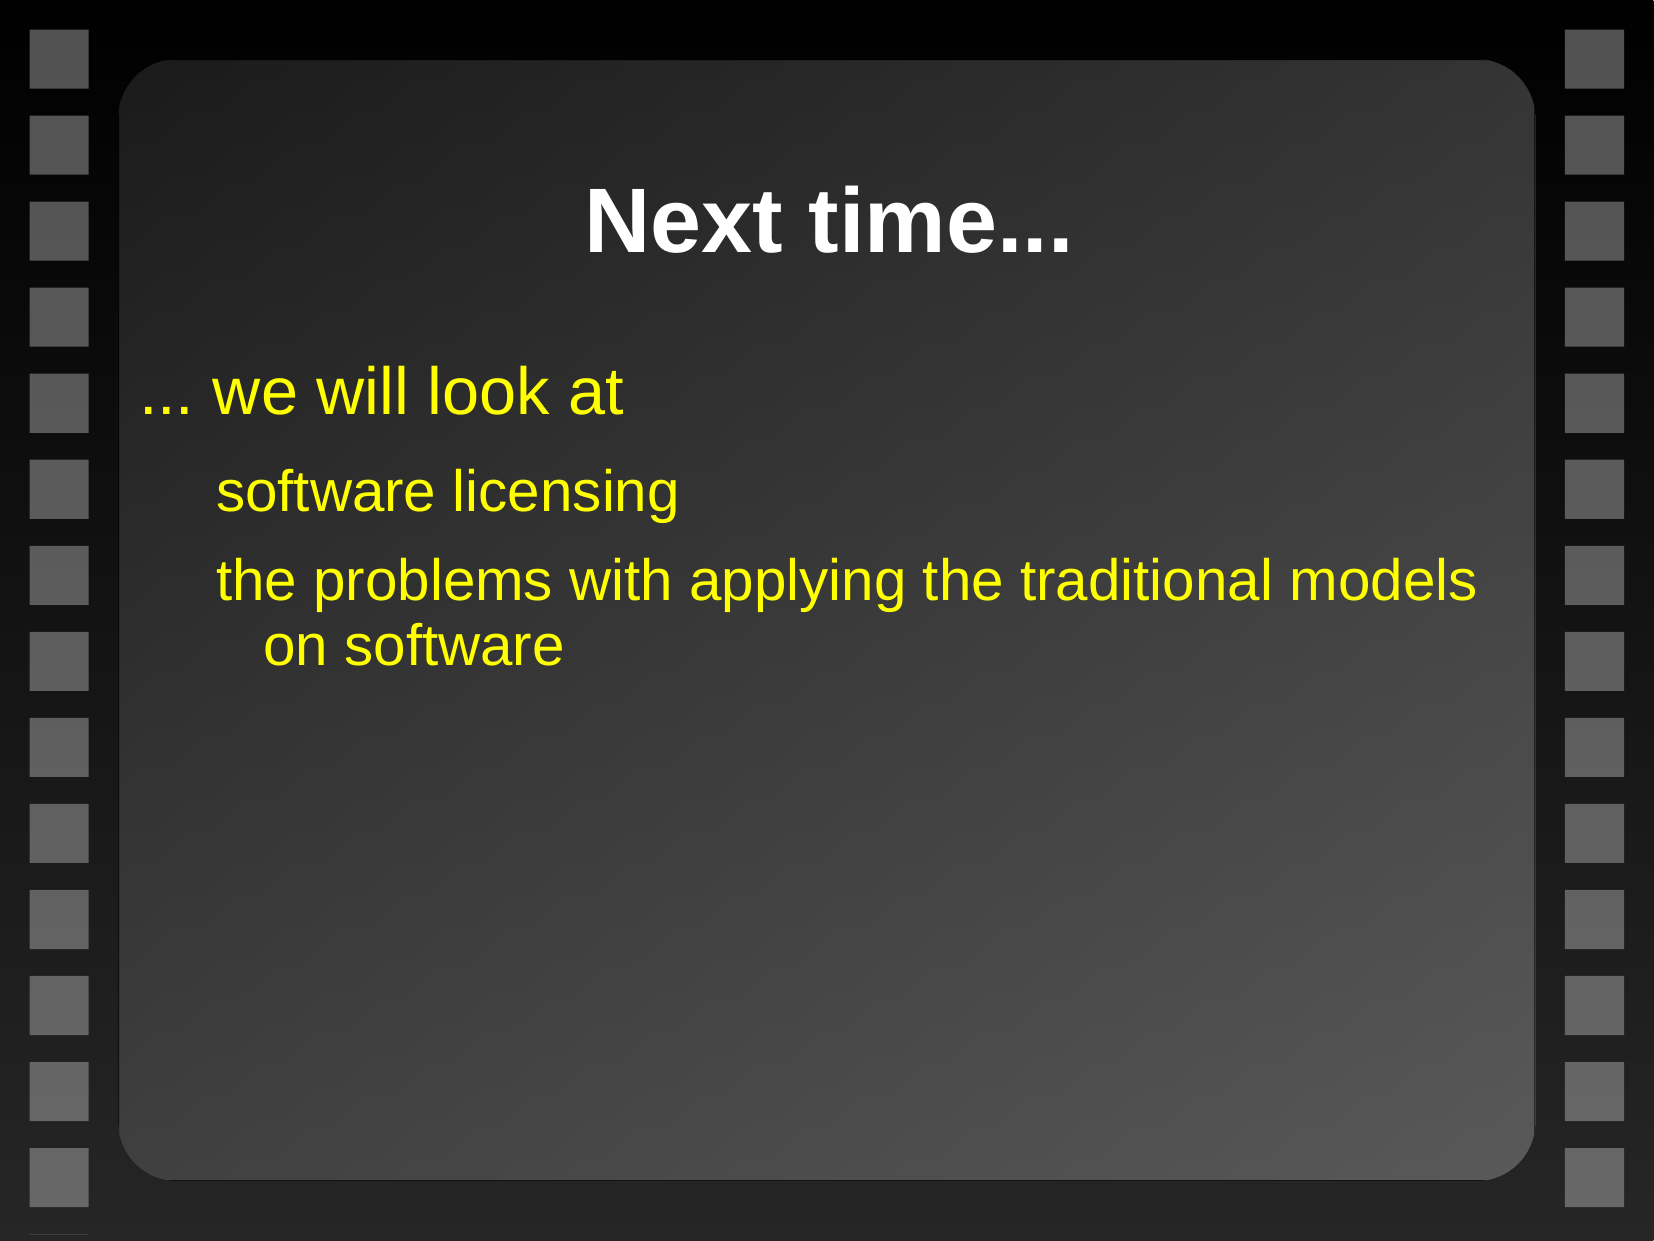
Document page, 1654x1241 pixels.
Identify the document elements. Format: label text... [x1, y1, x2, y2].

title Next time... [123, 117, 1536, 325]
list ... we will look at software licensing the problems with applying the traditional models on software [121, 354, 1534, 1127]
